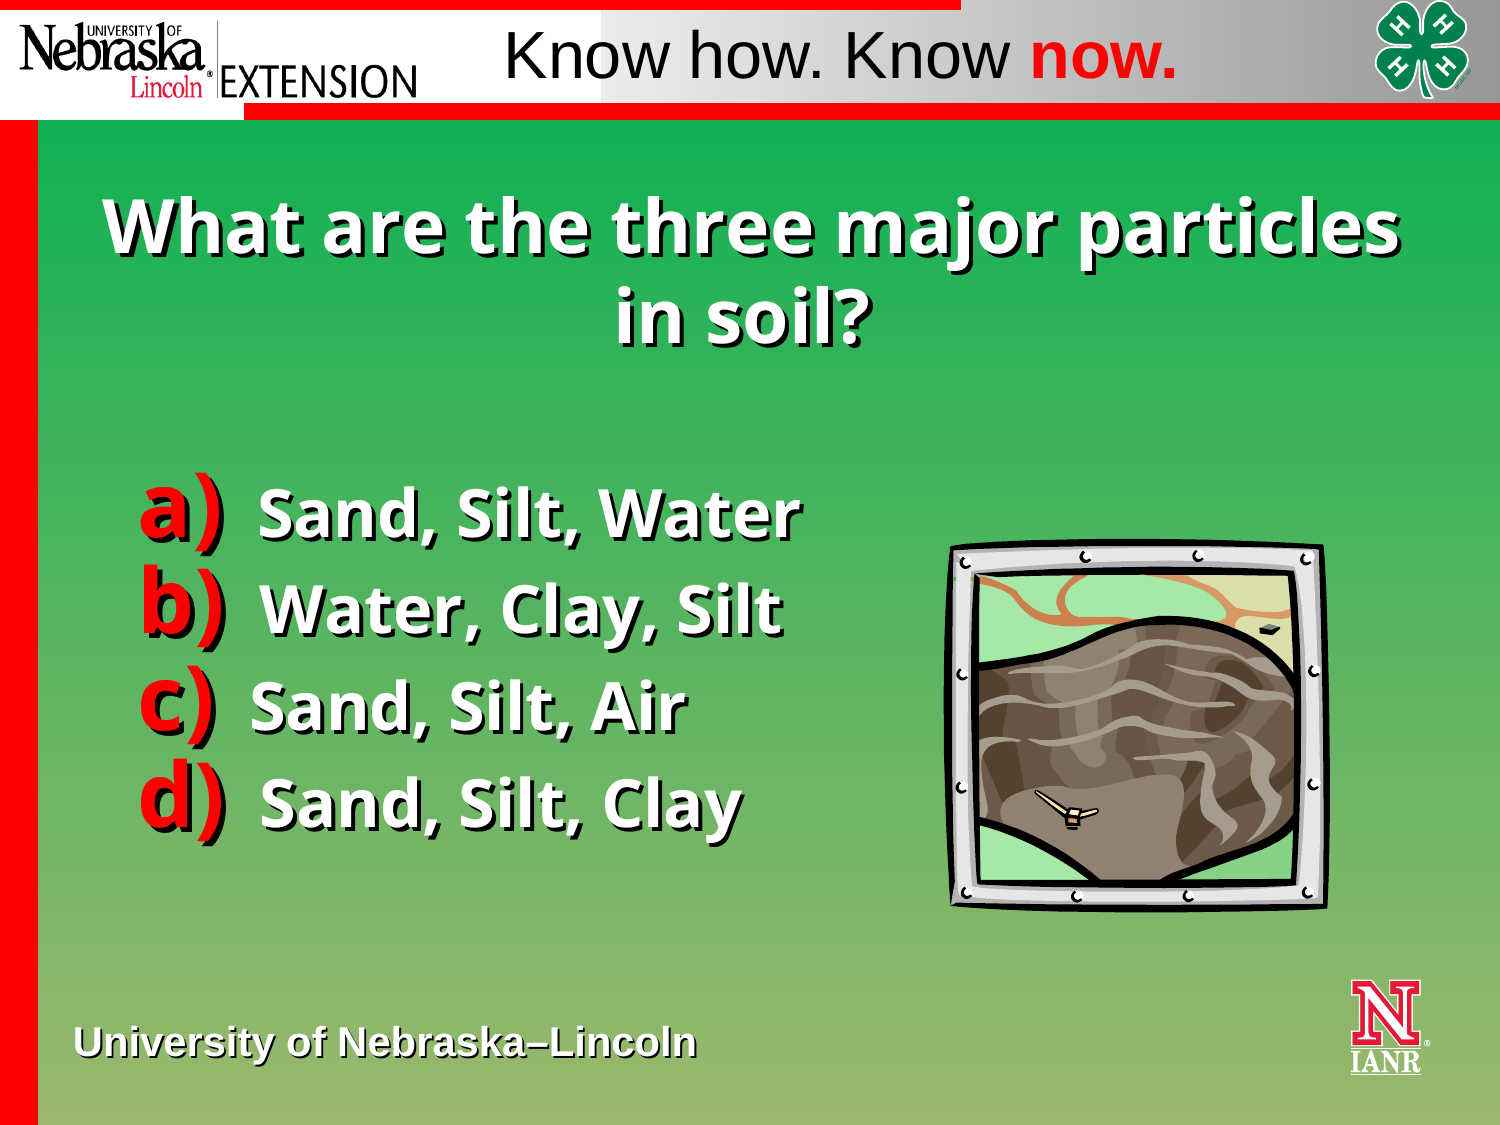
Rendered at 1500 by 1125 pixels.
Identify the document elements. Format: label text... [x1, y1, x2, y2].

title What are the three major particles in soil? [77, 161, 1428, 376]
list Sand, Silt, Water Water, Clay, Silt Sand, Silt, Air Sand, Silt, Clay [122, 462, 1473, 1021]
picture [940, 535, 1334, 916]
